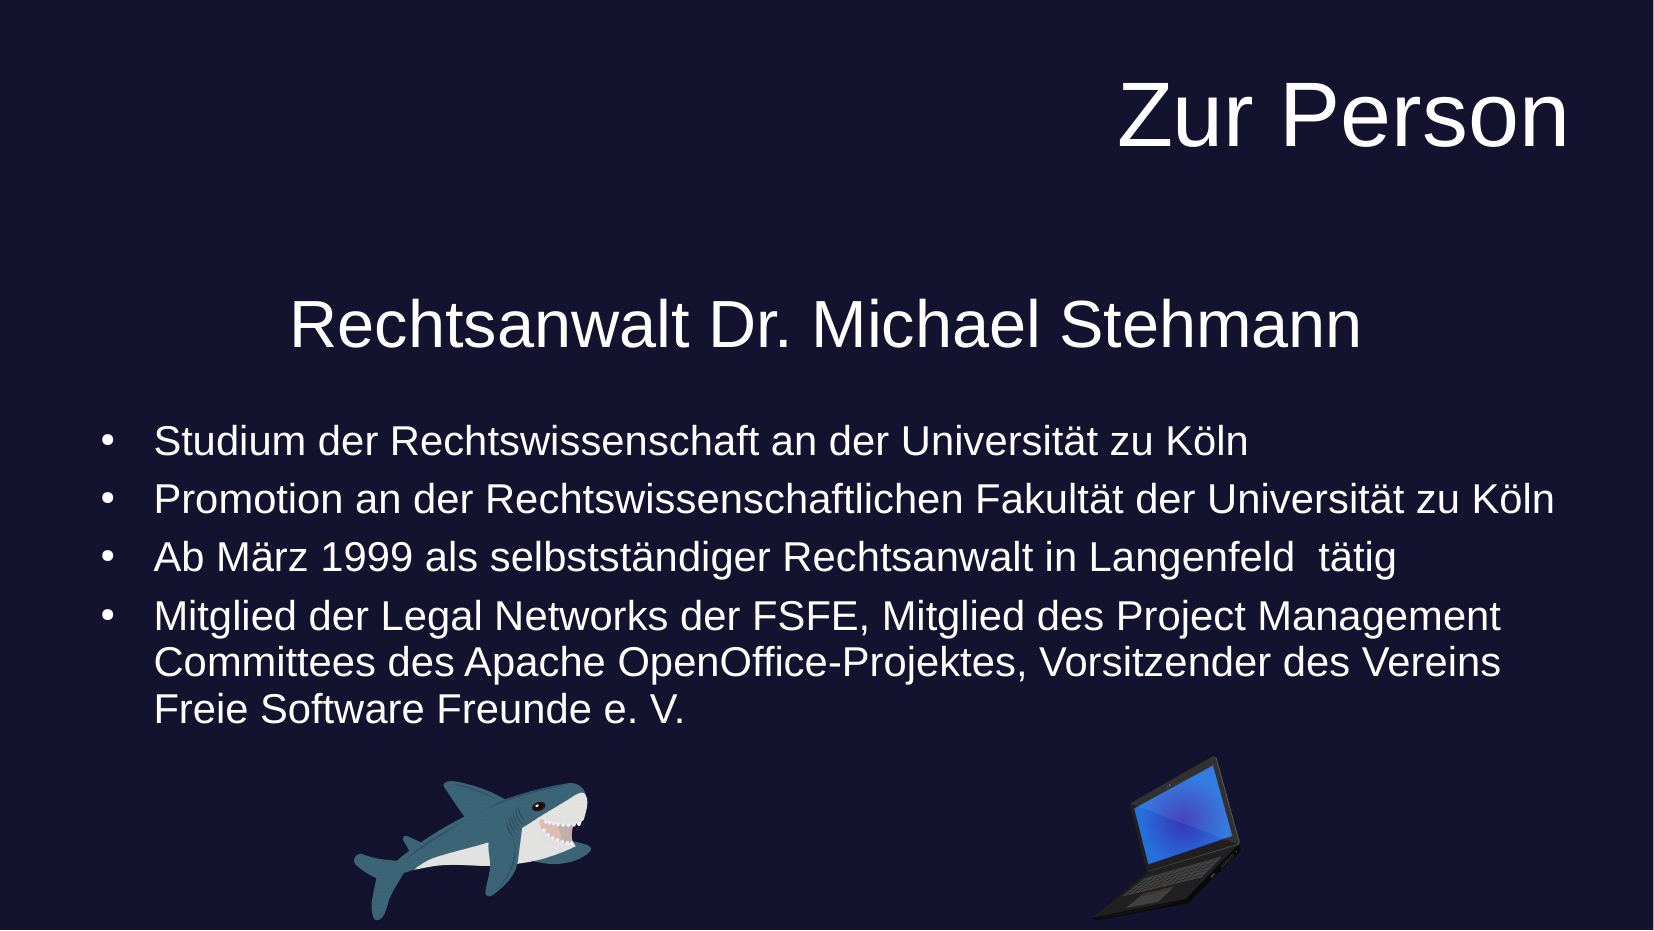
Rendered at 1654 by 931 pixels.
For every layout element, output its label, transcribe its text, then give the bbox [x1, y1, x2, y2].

picture [1092, 836, 1241, 920]
subtitle Rechtsanwalt Dr. Michael Stehmann Studium der Rechtswissenschaft an der Universität zu Köln Promotion an der Rechtswissenschaftlichen Fakultät der Universität zu Köln Ab März 1999 als selbstständiger Rechtsanwalt in Langenfeld tätig Mitglied der Legal Networks der FSFE, Mitglied des Project Management Committees des Apache OpenOffice-Projektes, Vorsitzender des Vereins Freie Software Freunde e. V. [82, 213, 1571, 836]
picture [354, 836, 591, 931]
title Zur Person [82, 37, 1571, 193]
